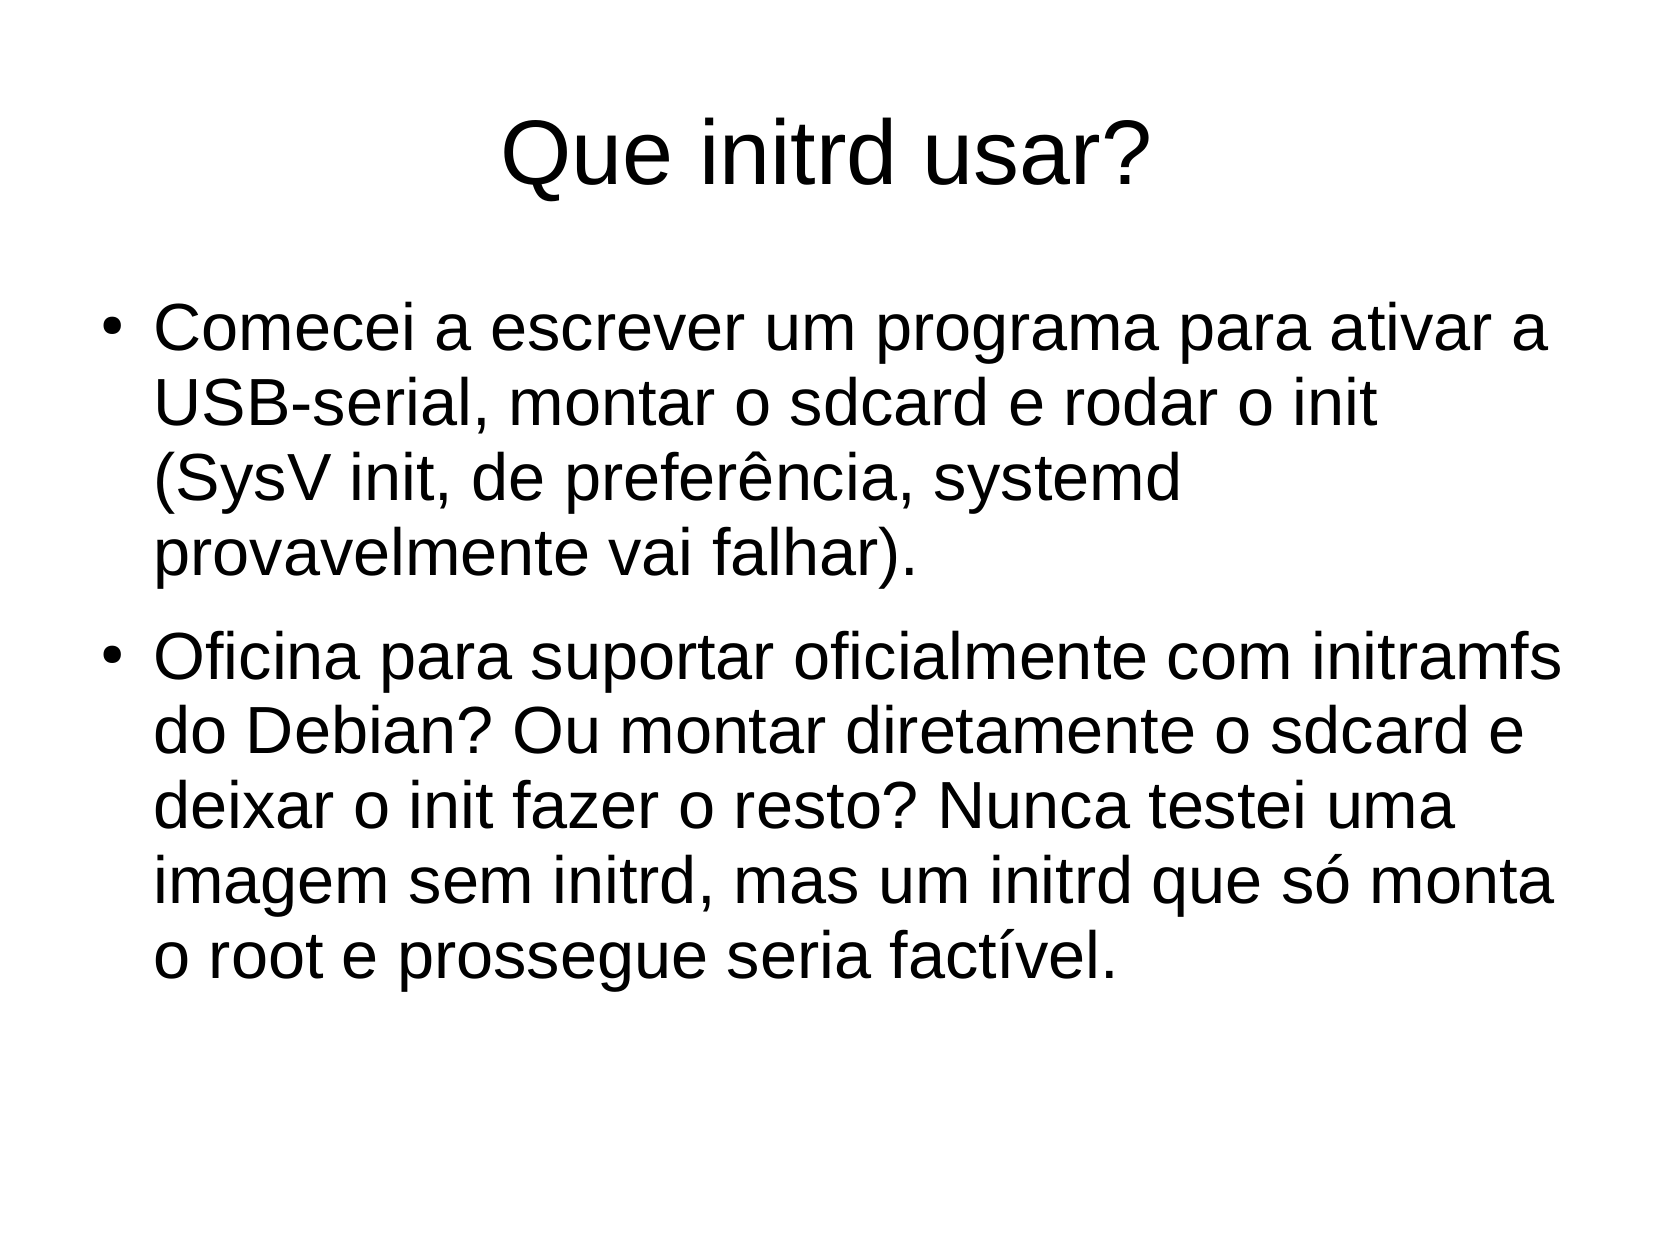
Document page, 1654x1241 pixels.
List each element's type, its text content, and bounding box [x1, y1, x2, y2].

title Que initrd usar? [82, 49, 1571, 257]
list Comecei a escrever um programa para ativar a USB-serial, montar o sdcard e rodar o init (SysV init, de preferência, systemd provavelmente vai falhar). Oficina para suportar oficialmente com initramfs do Debian? Ou montar diretamente o sdcard e deixar o init fazer o resto? Nunca testei uma imagem sem initrd, mas um initrd que só monta o root e prossegue seria factível. [82, 290, 1571, 1010]
